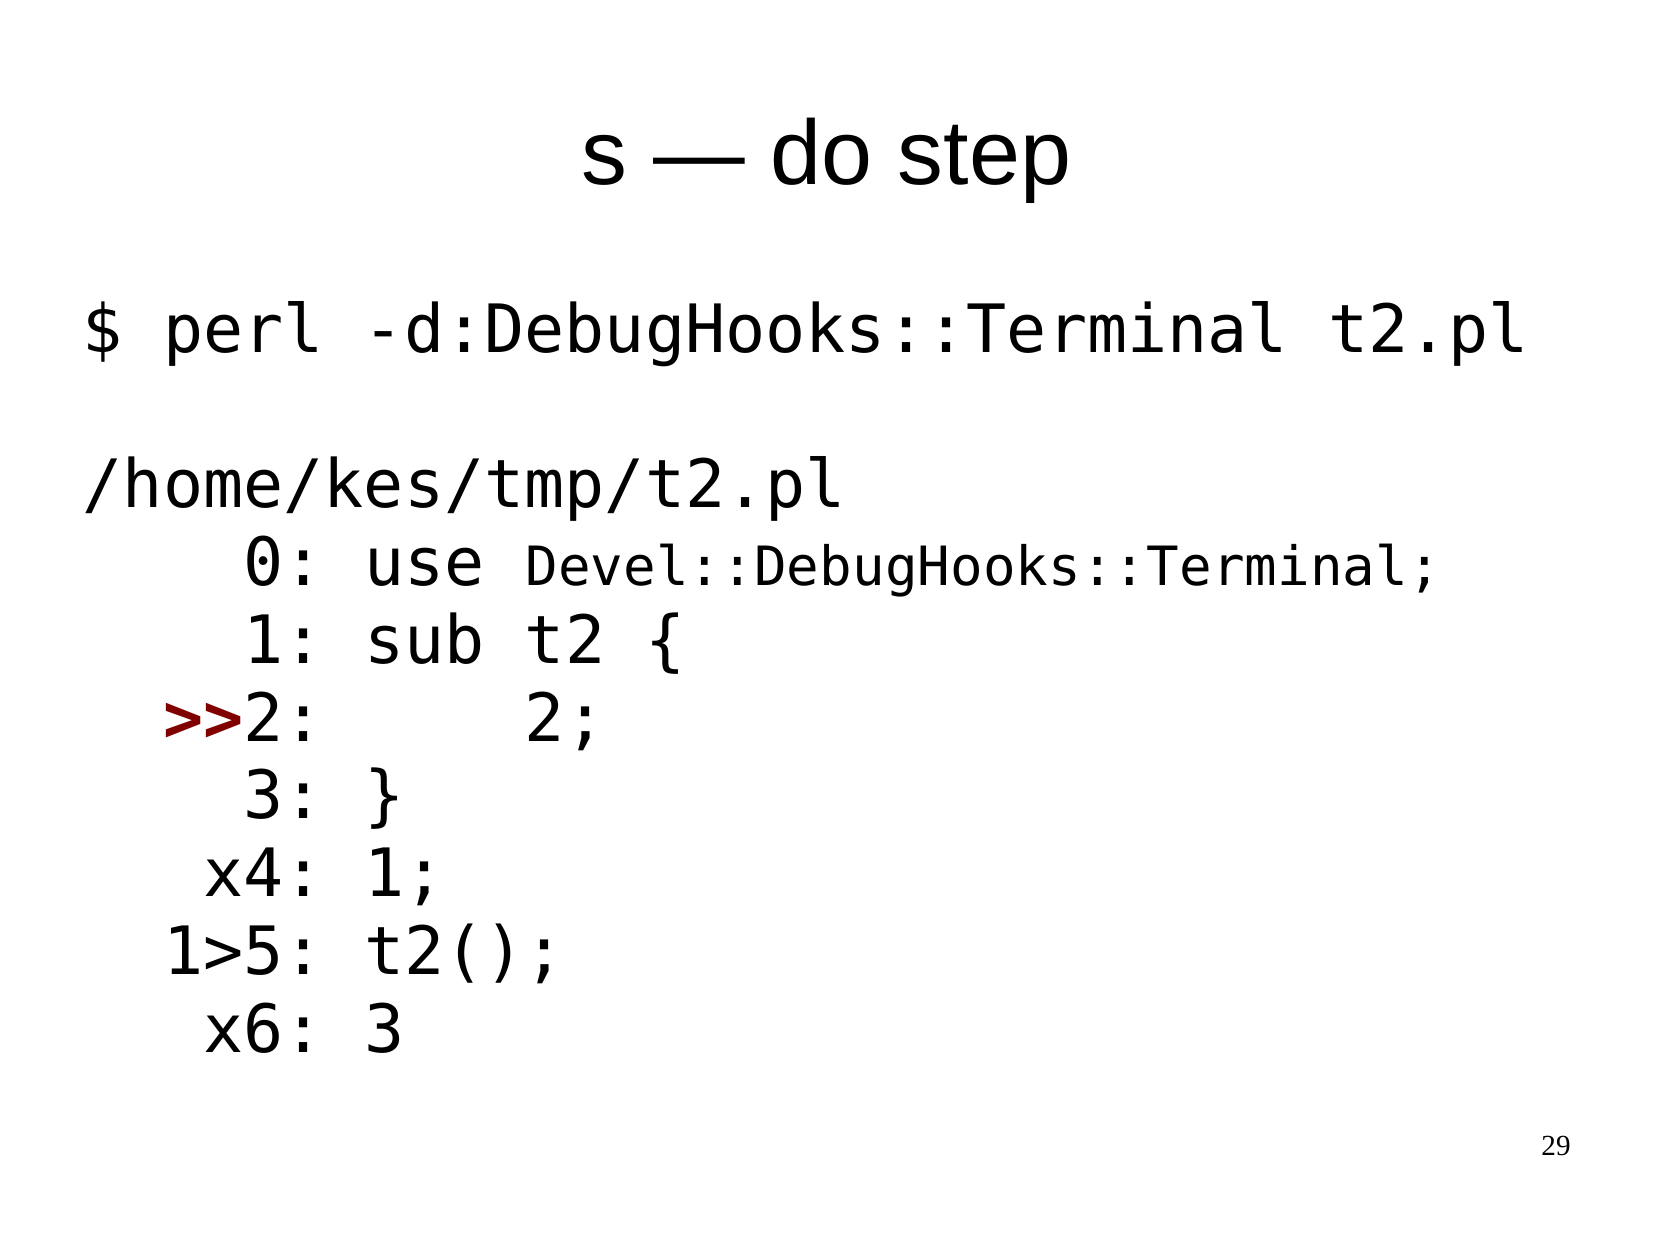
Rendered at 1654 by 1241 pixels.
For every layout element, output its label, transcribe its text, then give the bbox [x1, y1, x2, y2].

title s — do step [82, 49, 1571, 257]
subtitle $ perl -d:DebugHooks::Terminal t2.pl /home/kes/tmp/t2.pl 0: use Devel::DebugHooks::Terminal; 1: sub t2 { >>2: 2; 3: } x4: 1; 1>5: t2(); x6: 3 [82, 290, 1571, 1158]
